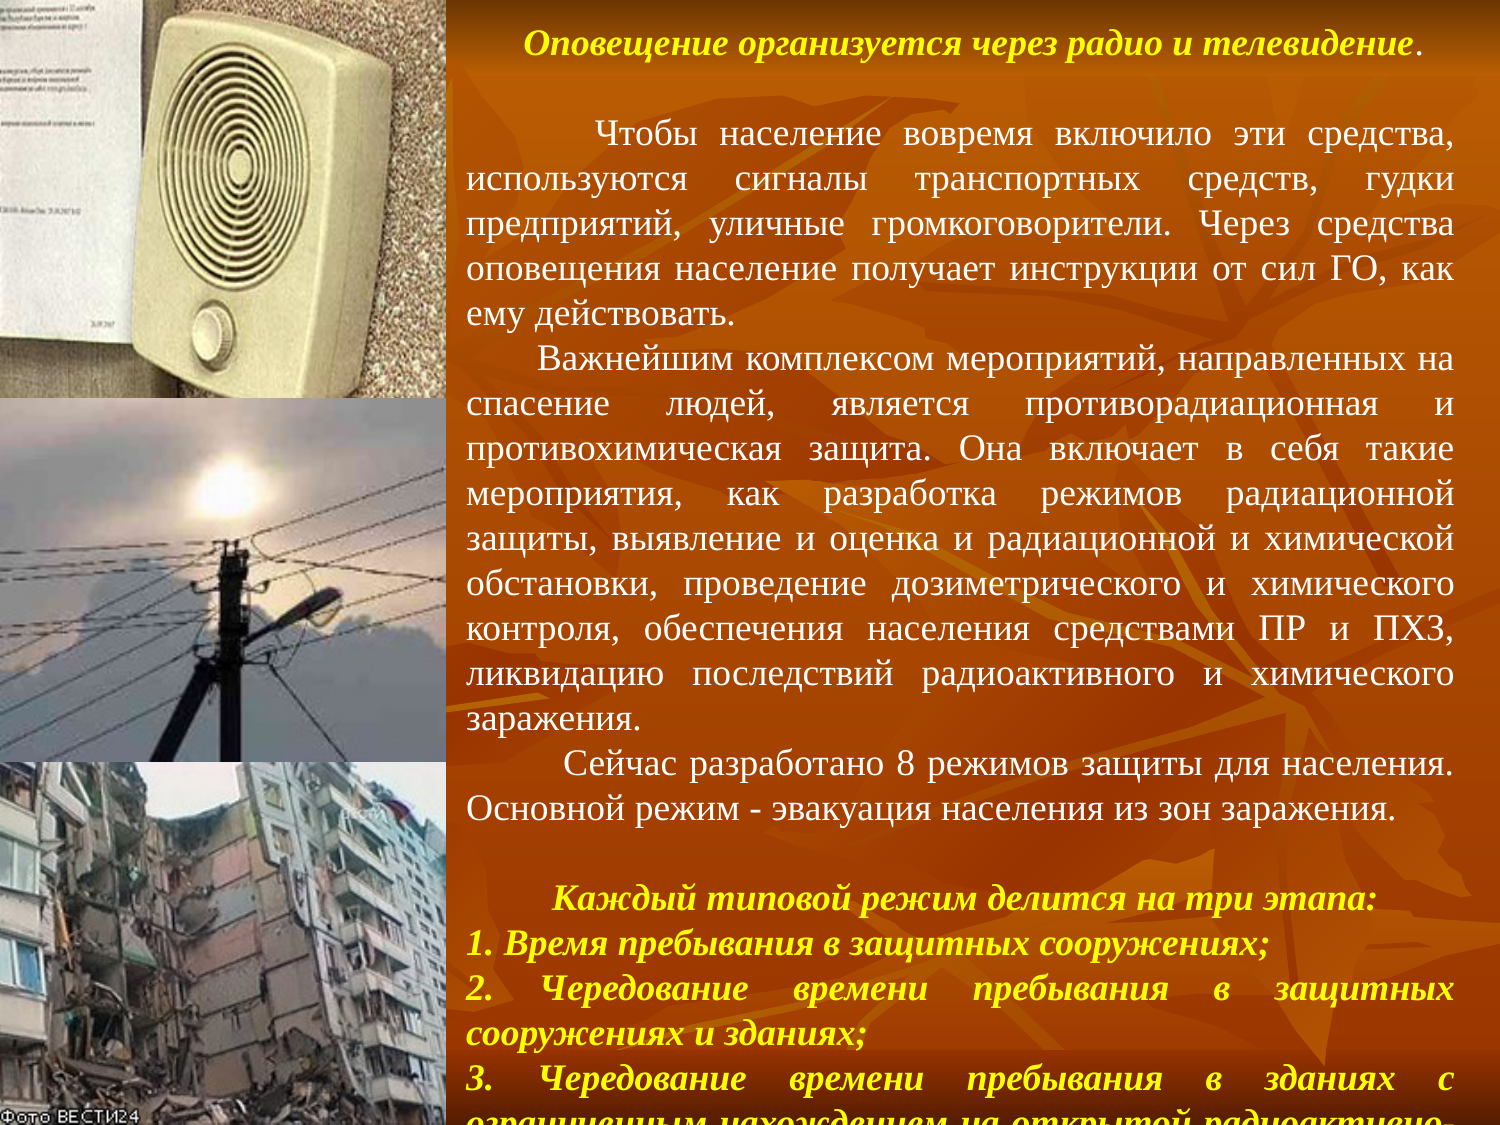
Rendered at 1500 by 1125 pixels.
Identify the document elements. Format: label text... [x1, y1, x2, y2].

text_box Оповещение организуется через радио и телевидение. Чтобы население вовремя включило эти средства, используются сигналы транспортных средств, гудки предприятий, уличные громкоговорители. Через средства оповещения население получает инструкции от сил ГО, как ему действовать. Важнейшим комплексом мероприятий, направленных на спасение людей, является противорадиационная и противохимическая защита. Она включает в себя такие мероприятия, как разработка режимов радиационной защиты, выявление и оценка и радиационной и химической обстановки, проведение дозиметрического и химического контроля, обеспечения населения средствами ПР и ПХЗ, ликвидацию последствий радиоактивного и химического заражения. Сейчас разработано 8 режимов защиты для населения. Основной режим - эвакуация населения из зон заражения. Каждый типовой режим делится на три этапа: 1. Время пребывания в защитных сооружениях; 2. Чередование времени пребывания в защитных сооружениях и зданиях; 3. Чередование времени пребывания в зданиях с ограниченным нахождением на открытой радиоактивно-заражённой местности до 1-2 часов в сутки. [451, 10, 1471, 1117]
picture [0, 0, 446, 1125]
